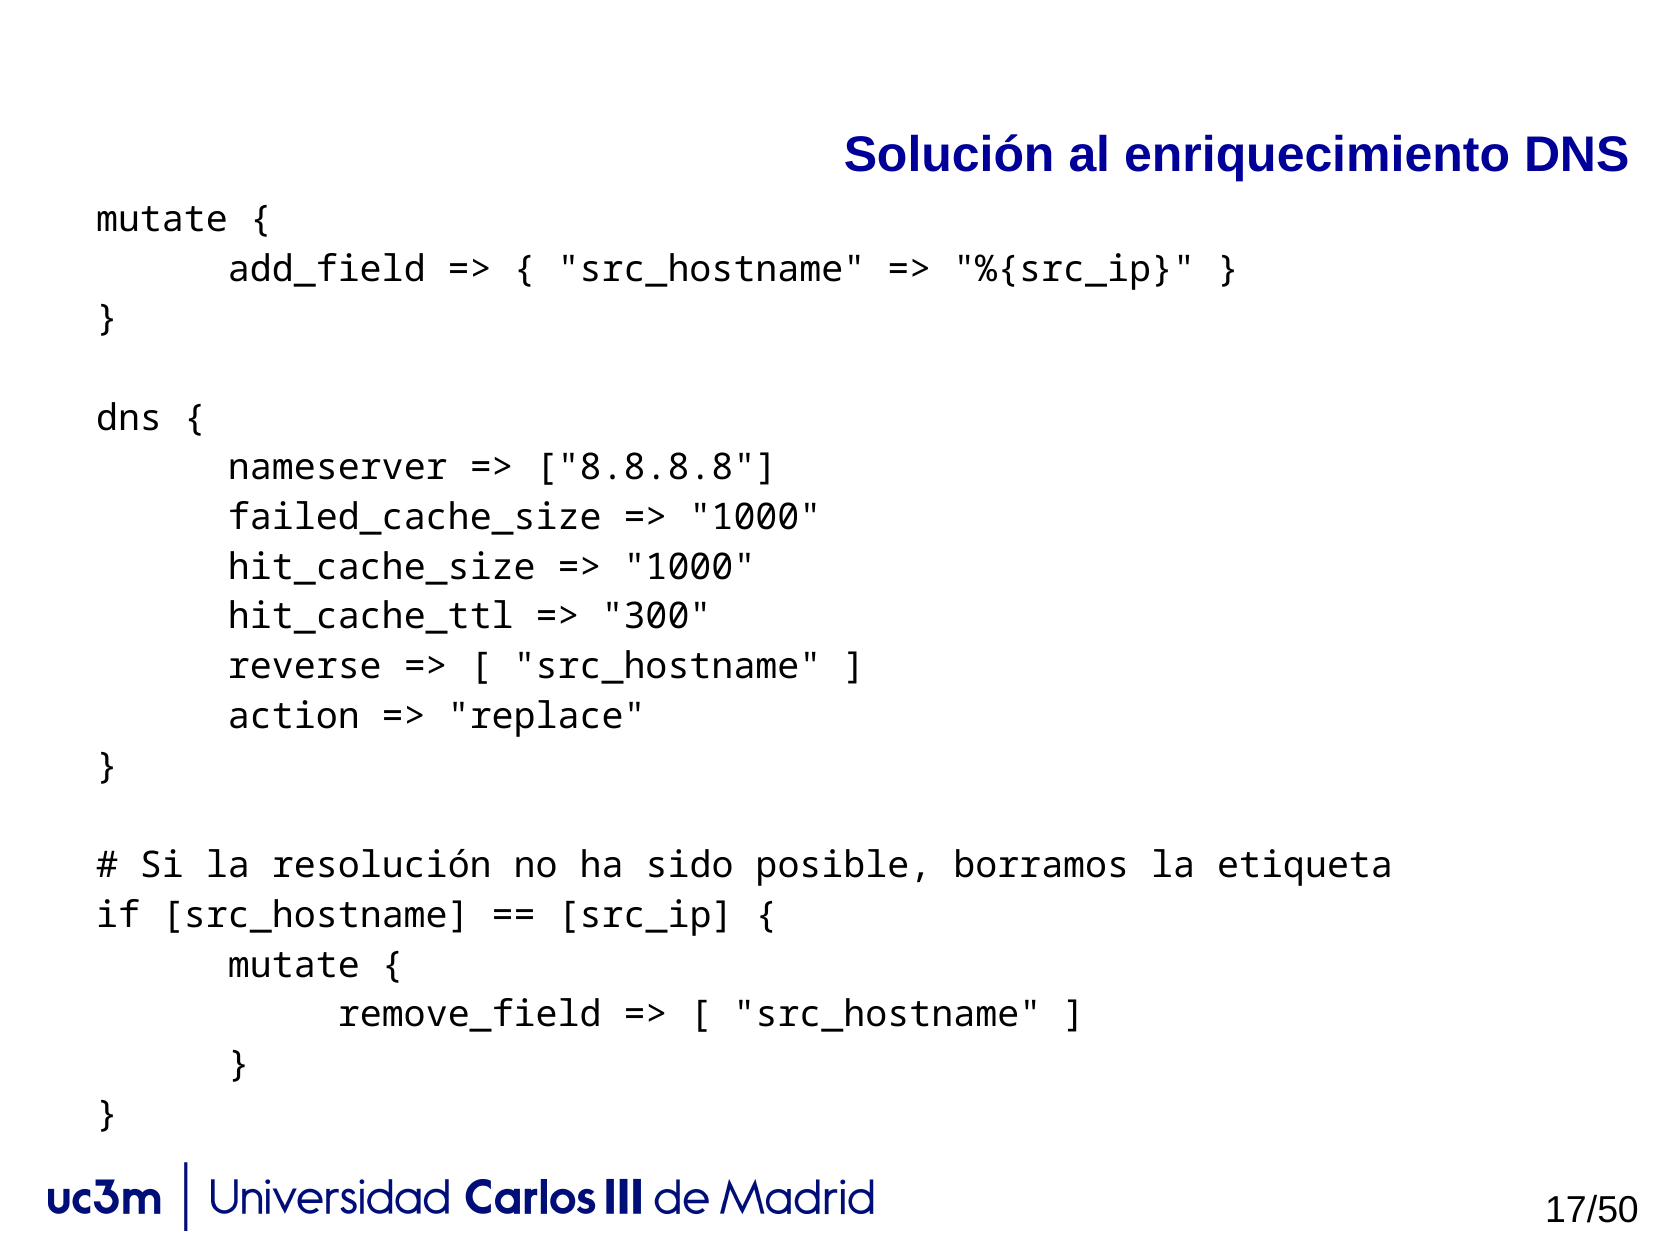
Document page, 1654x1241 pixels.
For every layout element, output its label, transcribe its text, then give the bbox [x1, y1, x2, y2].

list mutate { add_field => { "src_hostname" => "%{src_ip}" } } dns { nameserver => ["8.8.8.8"] failed_cache_size => "1000" hit_cache_size => "1000" hit_cache_ttl => "300" reverse => [ "src_hostname" ] action => "replace" } # Si la resolución no ha sido posible, borramos la etiqueta if [src_hostname] == [src_ip] { mutate { remove_field => [ "src_hostname" ] } } [95, 192, 1584, 1147]
picture [11, 1151, 910, 1241]
title Solución al enriquecimiento DNS [129, 0, 1630, 182]
